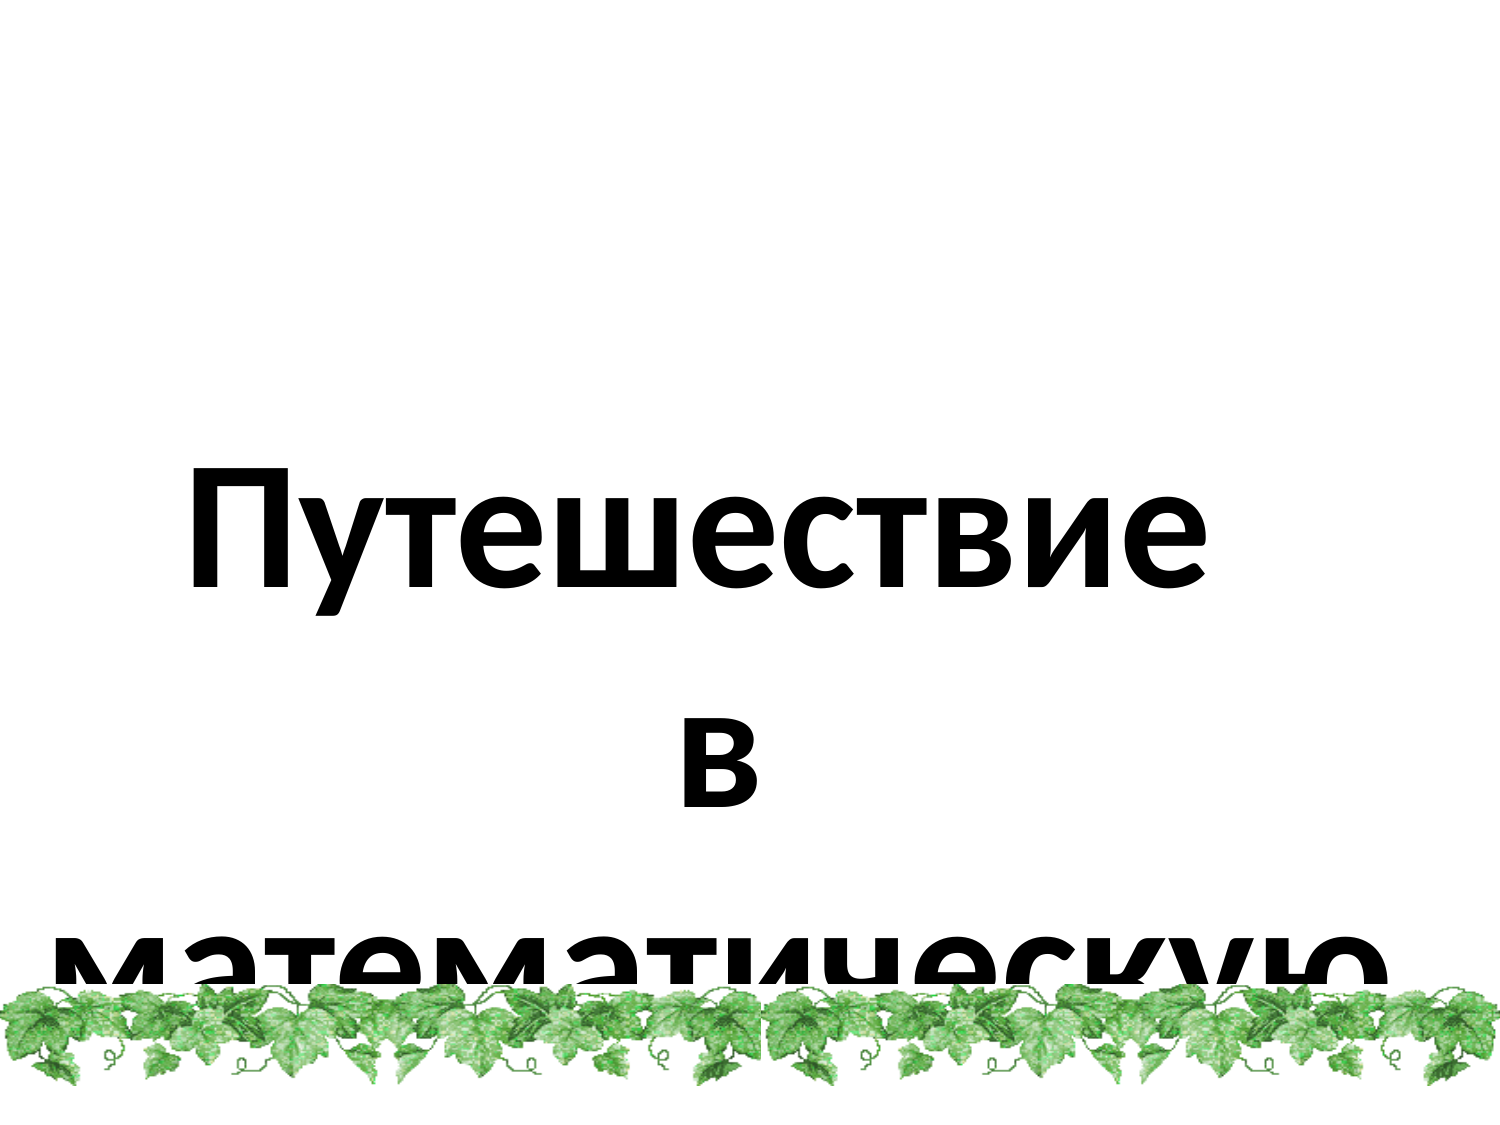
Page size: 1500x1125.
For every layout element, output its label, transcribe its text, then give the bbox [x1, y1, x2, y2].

title Путешествие в математическую сказку [0, 397, 1455, 711]
picture [0, 984, 1500, 1086]
